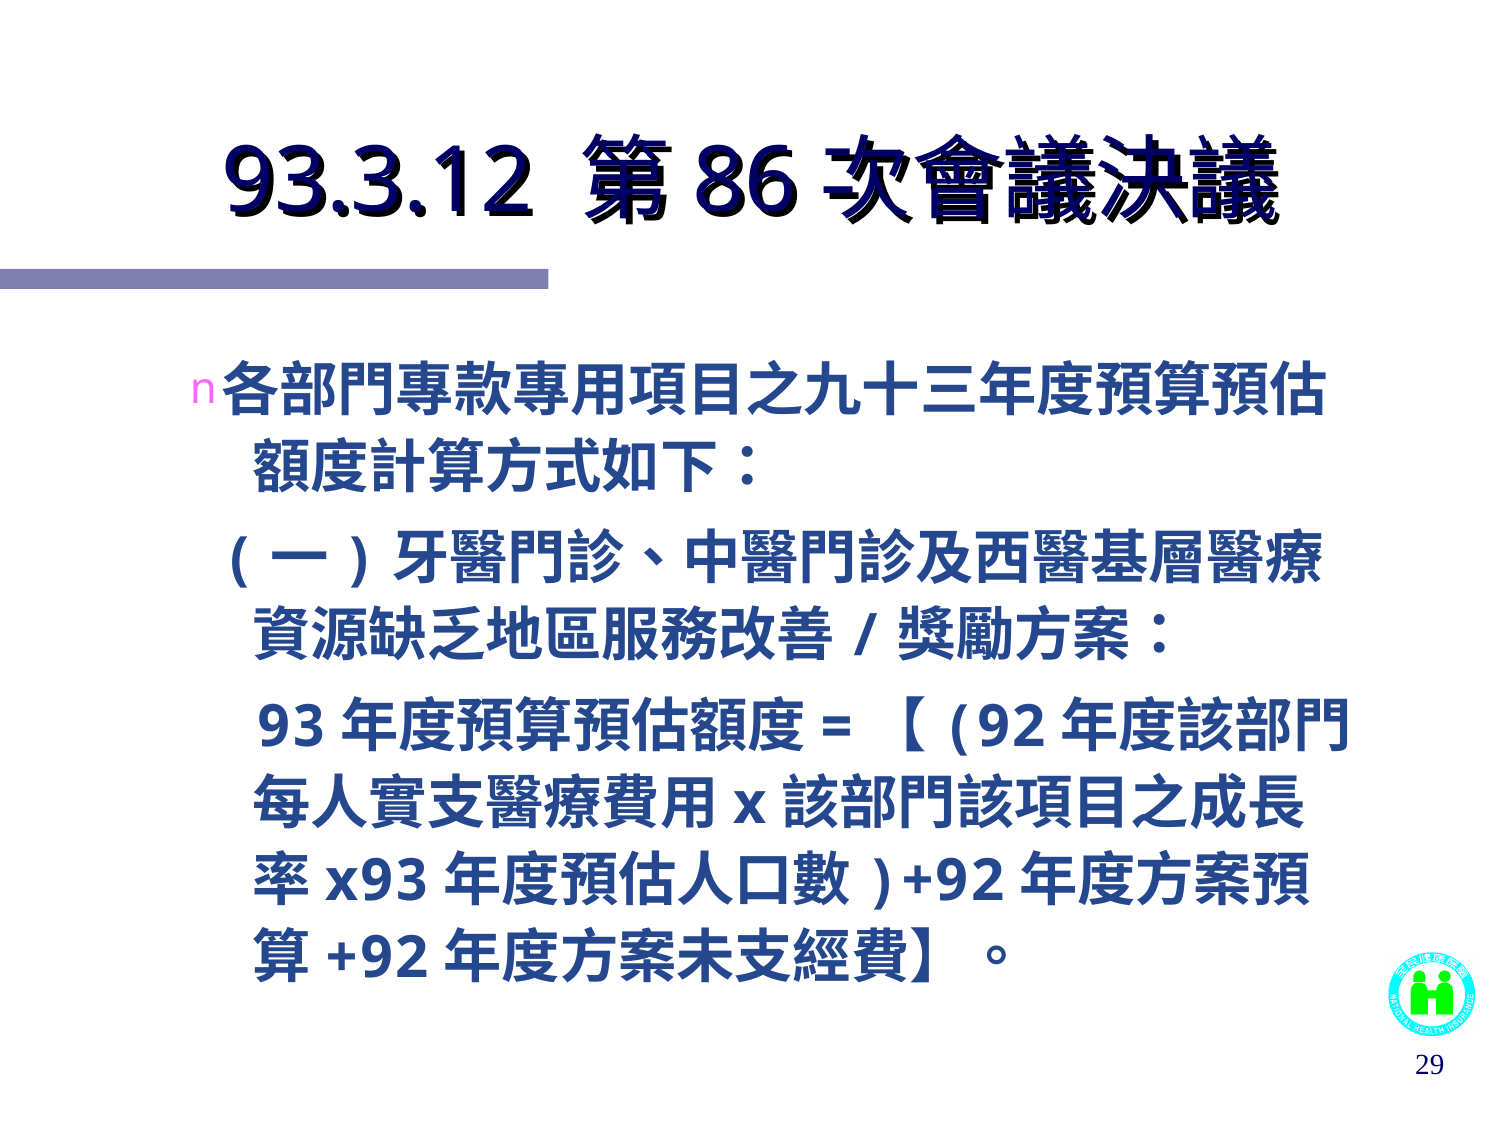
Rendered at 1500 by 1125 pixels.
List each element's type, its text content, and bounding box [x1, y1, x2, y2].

list 各部門專款專用項目之九十三年度預算預估額度計算方式如下： (一)牙醫門診、中醫門診及西醫基層醫療資源缺乏地區服務改善/獎勵方案： 93年度預算預估額度=【(92年度該部門每人實支醫療費用x該部門該項目之成長率x93年度預估人口數)+92年度方案預算+92年度方案未支經費】。 [112, 337, 1375, 1000]
text_box [1400, 1037, 1476, 1125]
title 93.3.12 第86次會議決議 [112, 50, 1388, 238]
